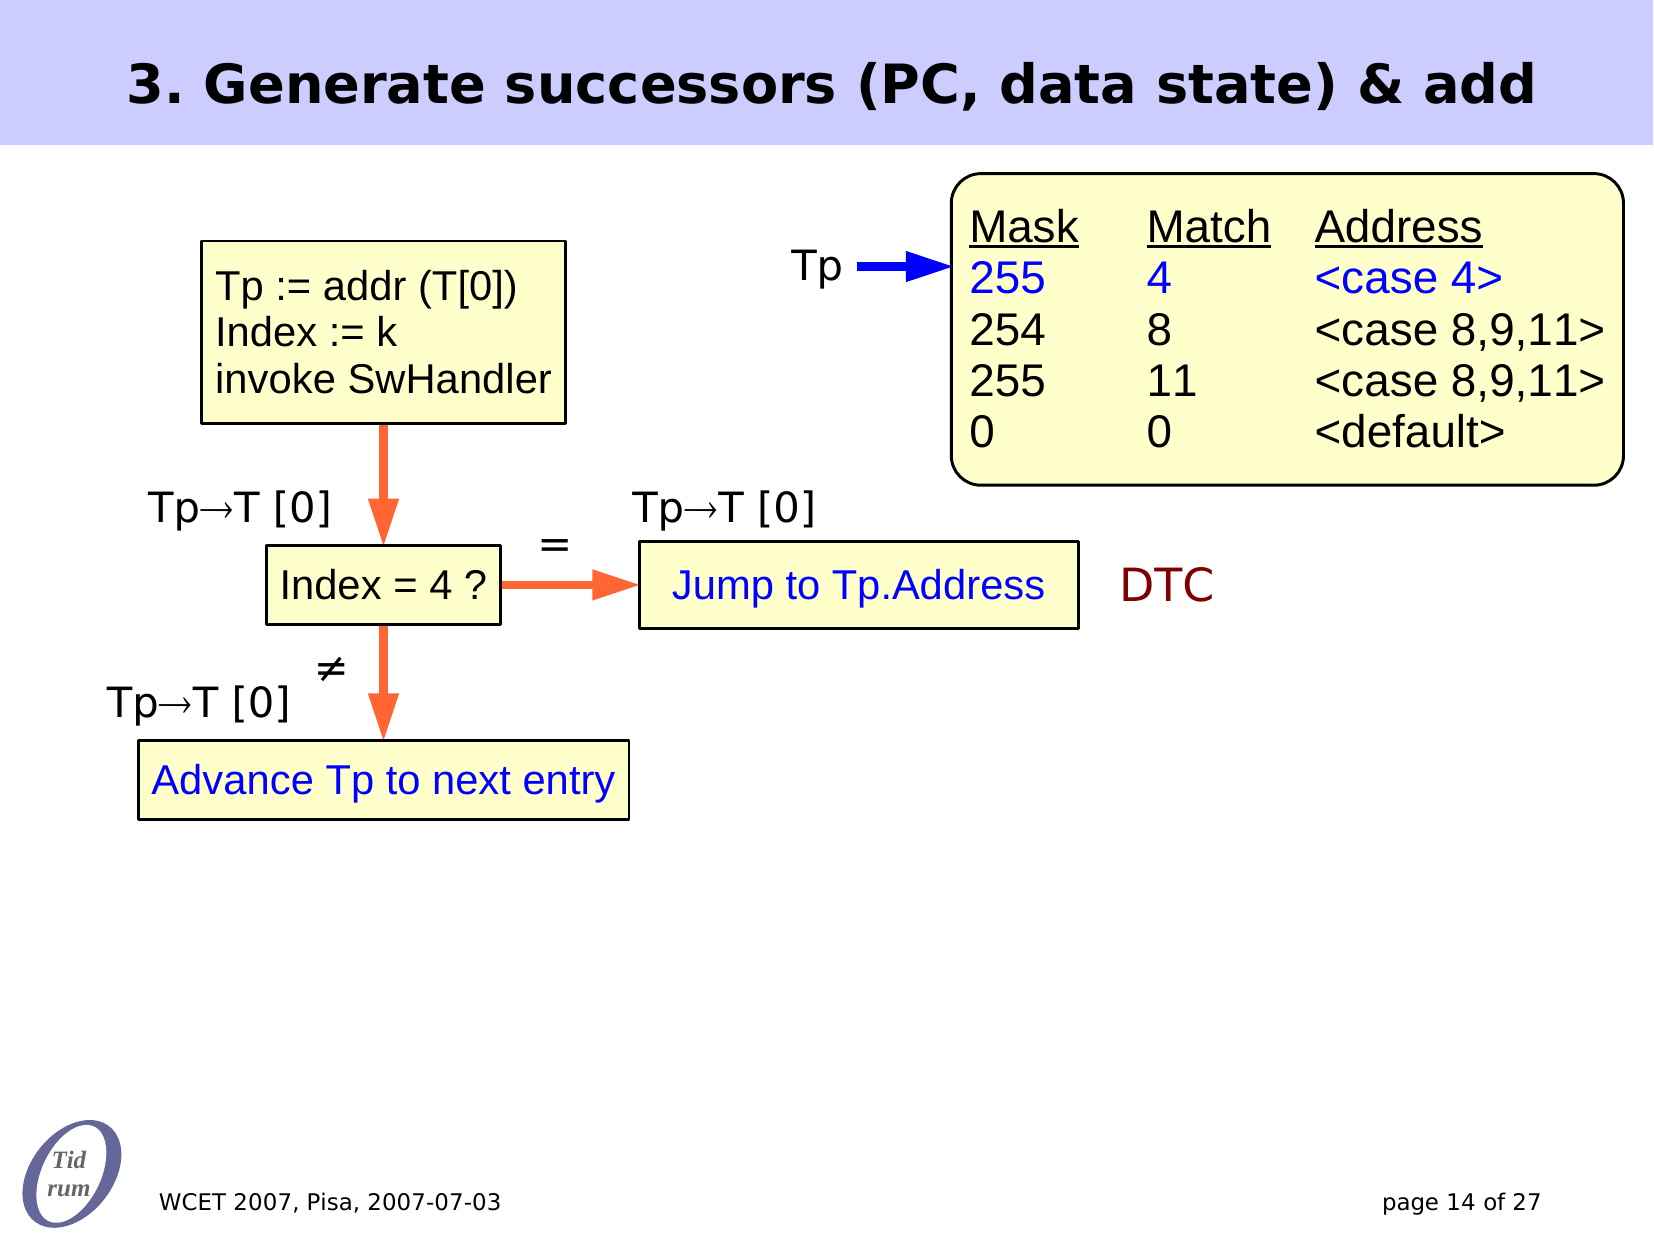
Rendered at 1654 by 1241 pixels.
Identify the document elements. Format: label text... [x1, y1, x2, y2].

text_box Tp := addr (T[0]) Index := k invoke SwHandler [201, 241, 566, 424]
text_box TpT [0] [106, 679, 298, 734]
text_box TpT [0] [632, 484, 824, 539]
text_box Advance Tp to next entry [138, 740, 629, 820]
text_box Jump to Tp.Address [639, 541, 1079, 629]
text_box Mask Match Address 255 4 <case 4> 254 8 <case 8,9,11> 255 11 <case 8,9,11> 0 0 <default> [951, 173, 1624, 486]
text_box Tp [791, 241, 844, 291]
text_box = [537, 519, 573, 568]
title 3. Generate successors (PC, data state) & add [78, 43, 1588, 126]
text_box DTC [1119, 558, 1215, 612]
text_box TpT [0] [148, 484, 340, 539]
text_box Index = 4 ? [266, 545, 501, 625]
text_box ≠ [313, 643, 350, 692]
